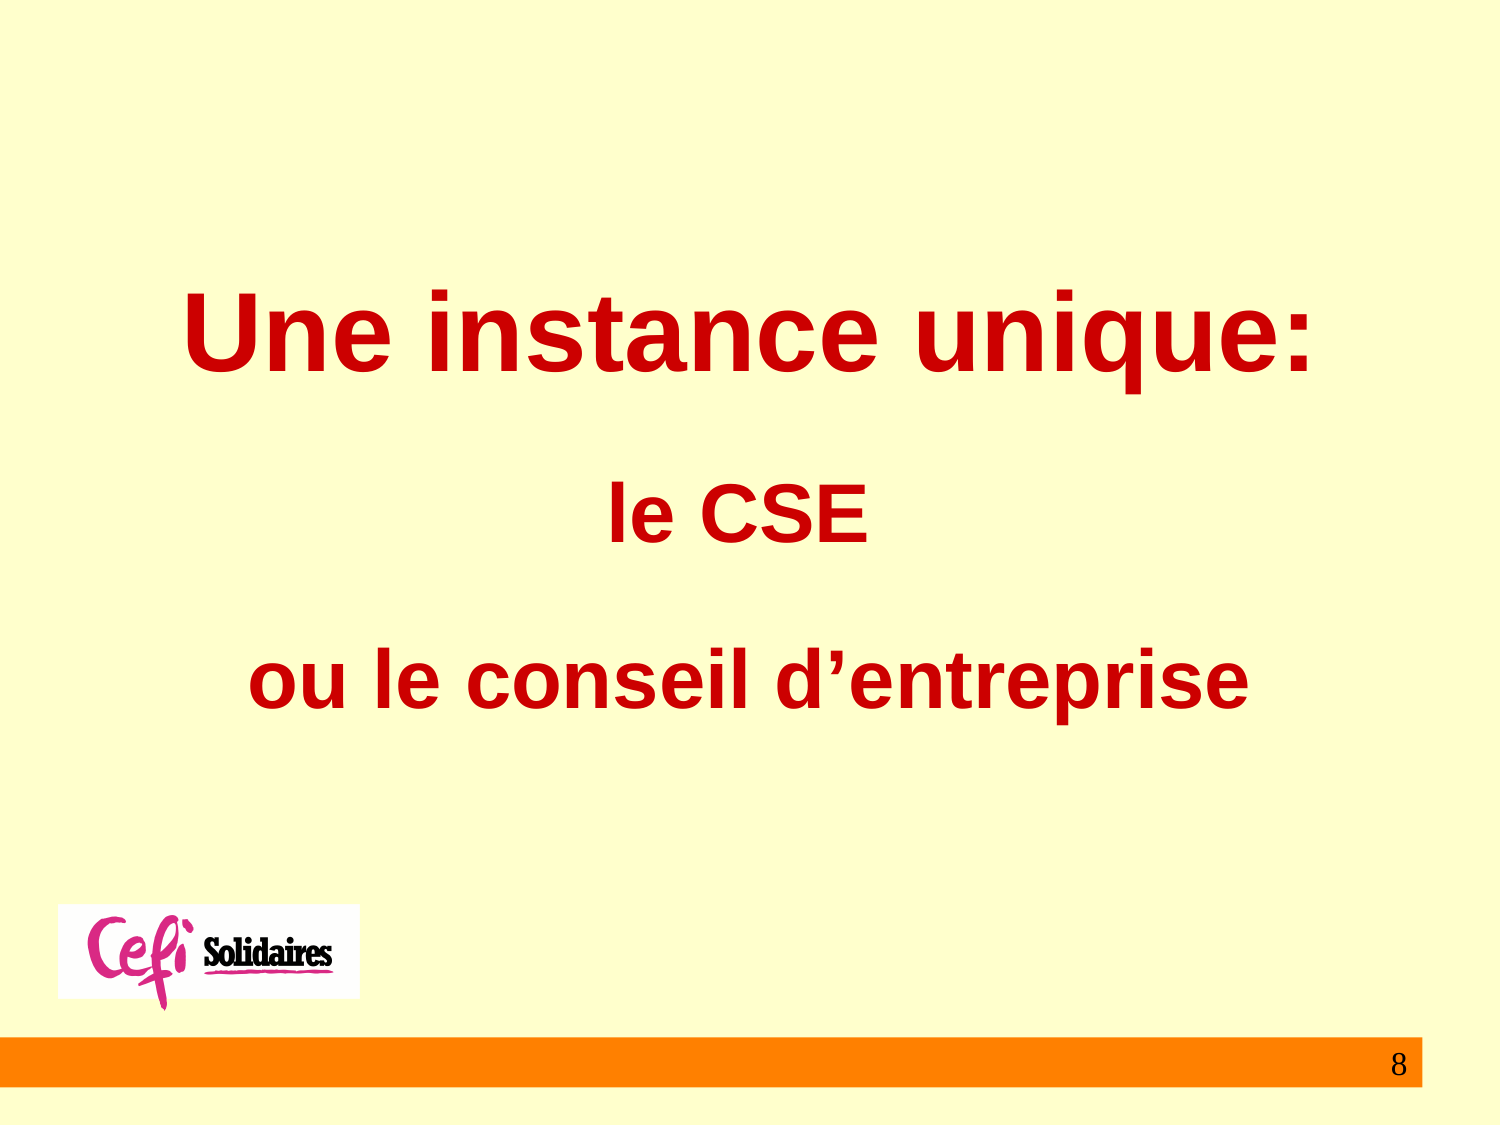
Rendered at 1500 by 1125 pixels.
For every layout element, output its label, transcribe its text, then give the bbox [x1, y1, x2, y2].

title Une instance unique: le CSE ou le conseil d’entreprise [74, 0, 1425, 1011]
text_box <numéro> [0, 1037, 1423, 1088]
picture [58, 904, 360, 1011]
